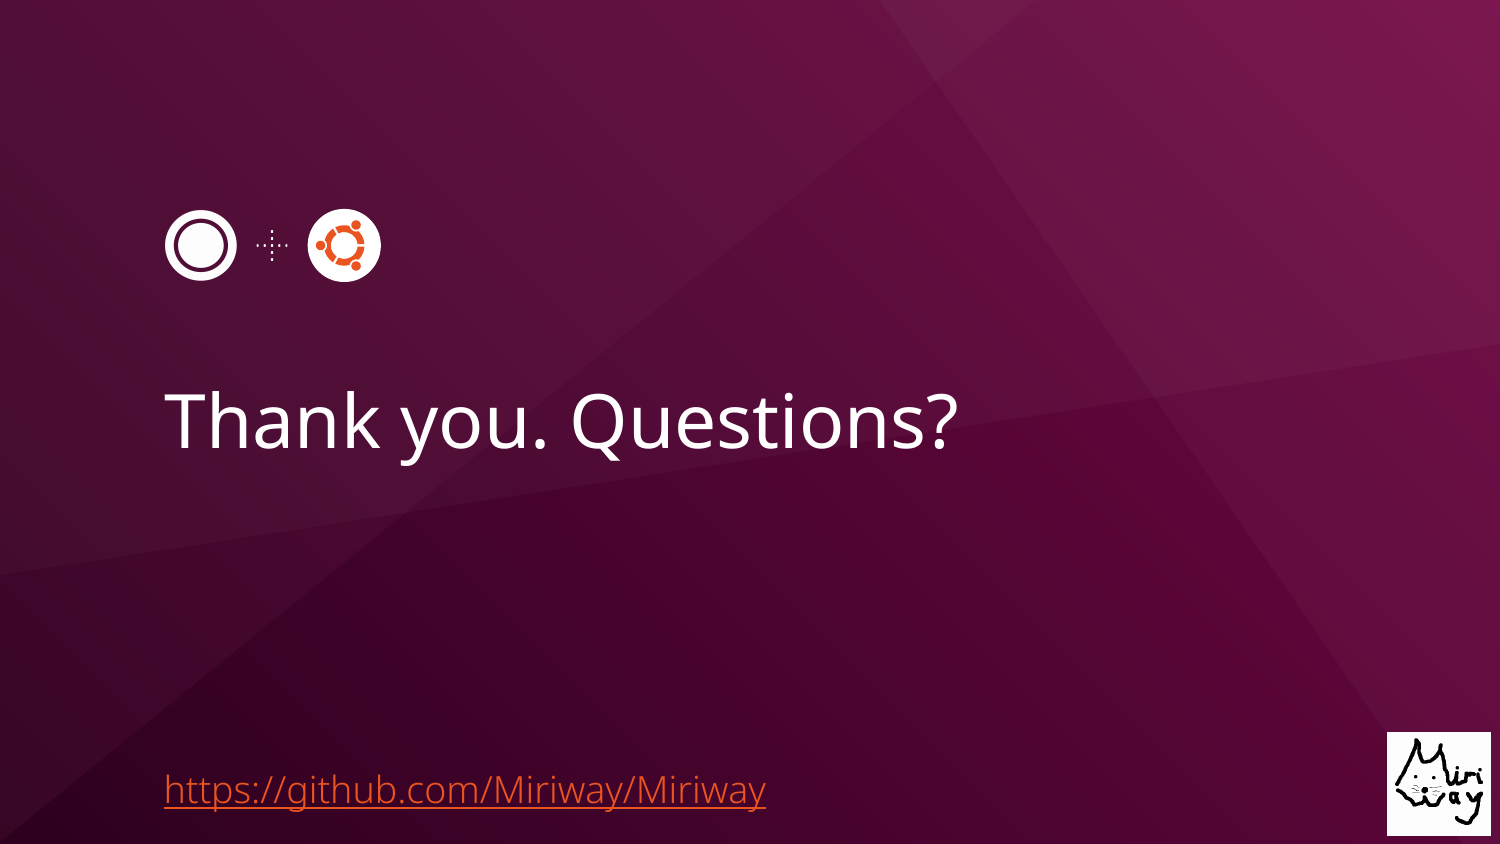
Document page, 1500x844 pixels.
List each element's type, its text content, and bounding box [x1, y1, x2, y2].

picture [164, 209, 238, 282]
subtitle https://github.com/Miriway/Miriway [152, 754, 850, 821]
picture [1387, 732, 1491, 836]
